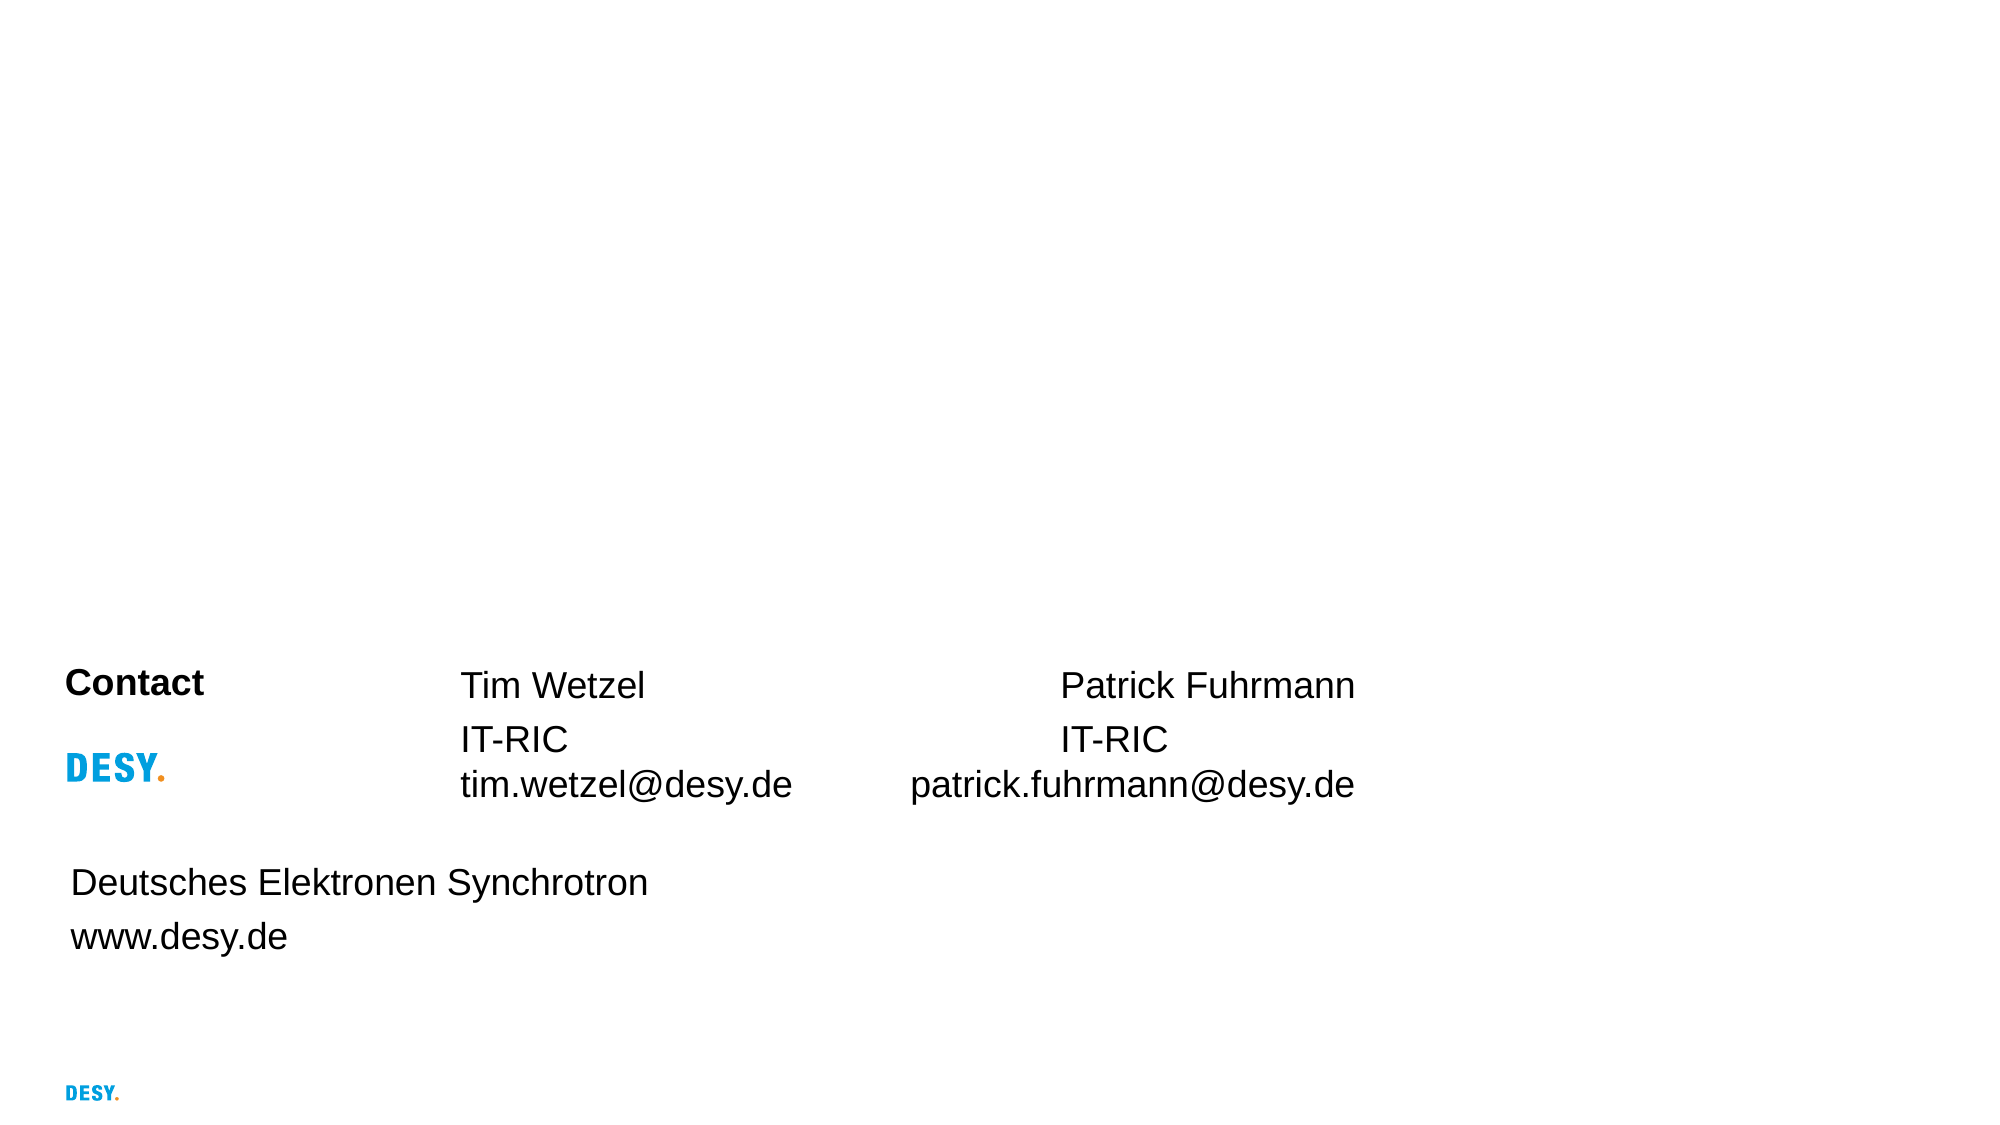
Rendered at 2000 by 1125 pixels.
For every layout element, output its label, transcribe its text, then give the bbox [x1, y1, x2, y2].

text_box Tim Wetzel Patrick Fuhrmann IT-RIC IT-RIC tim.wetzel@desy.de patrick.fuhrmann@desy.de [460, 652, 1837, 964]
